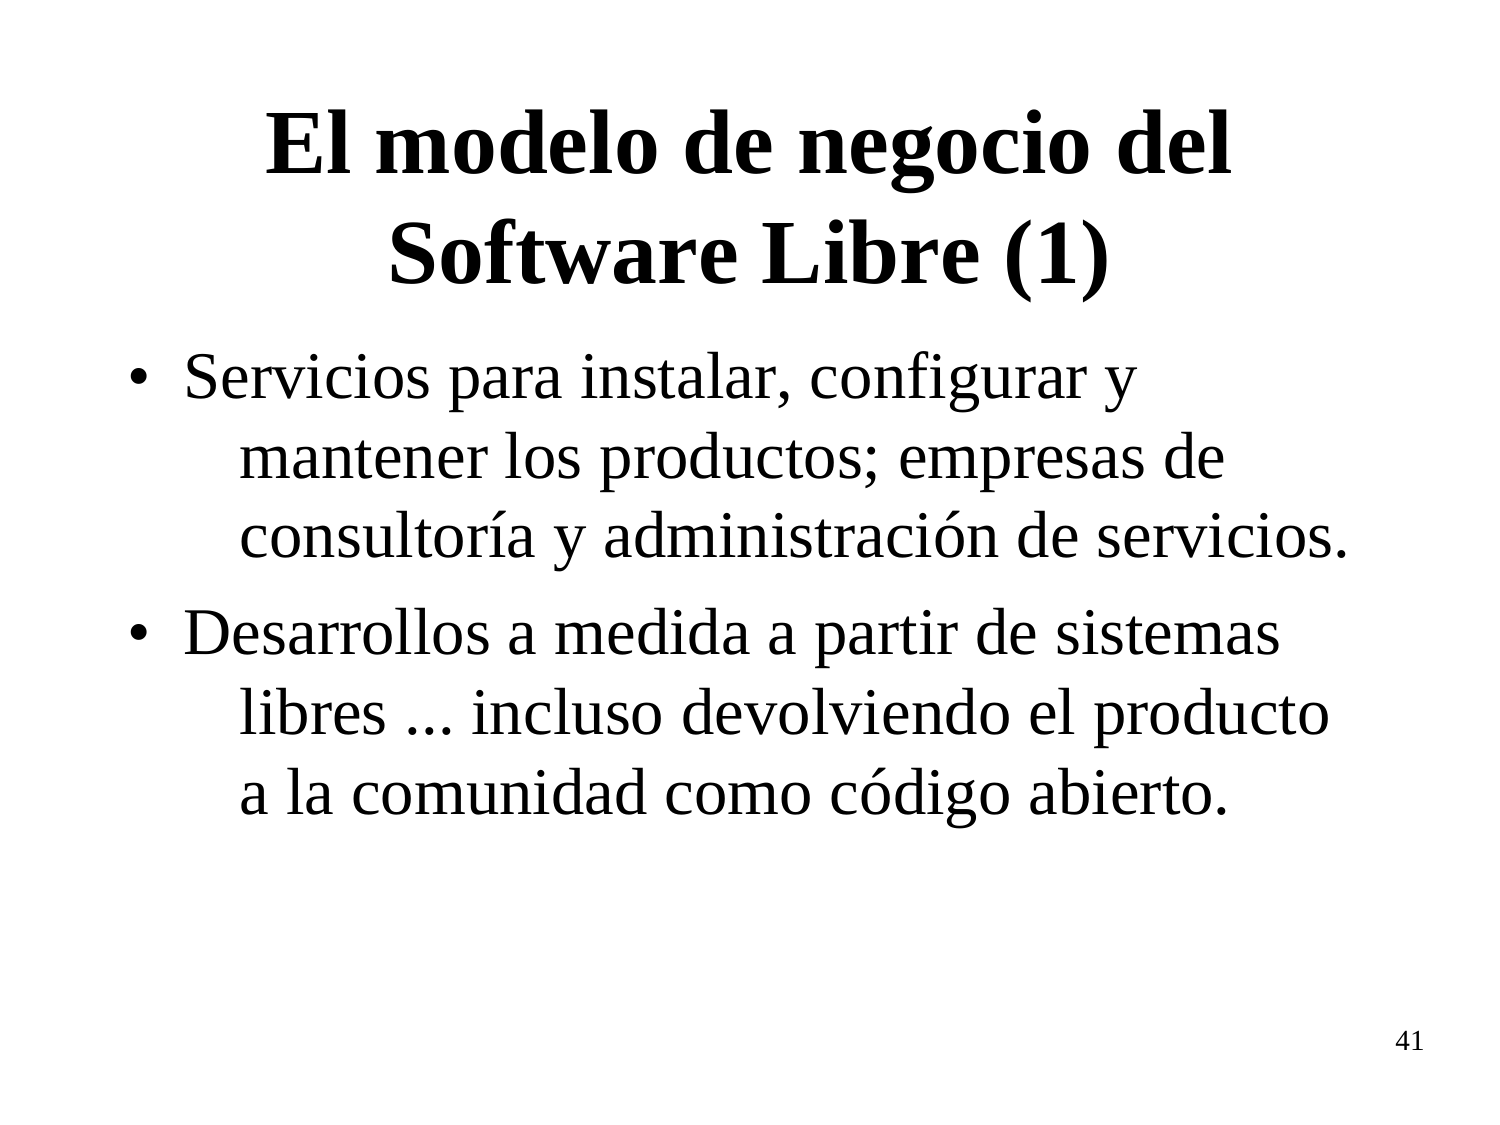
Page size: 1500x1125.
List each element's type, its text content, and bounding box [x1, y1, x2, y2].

title El modelo de negocio del Software Libre (1) [112, 80, 1388, 308]
list Servicios para instalar, configurar y mantener los productos; empresas de consultoría y administración de servicios. Desarrollos a medida a partir de sistemas libres ... incluso devolviendo el producto a la comunidad como código abierto. [112, 324, 1388, 1000]
